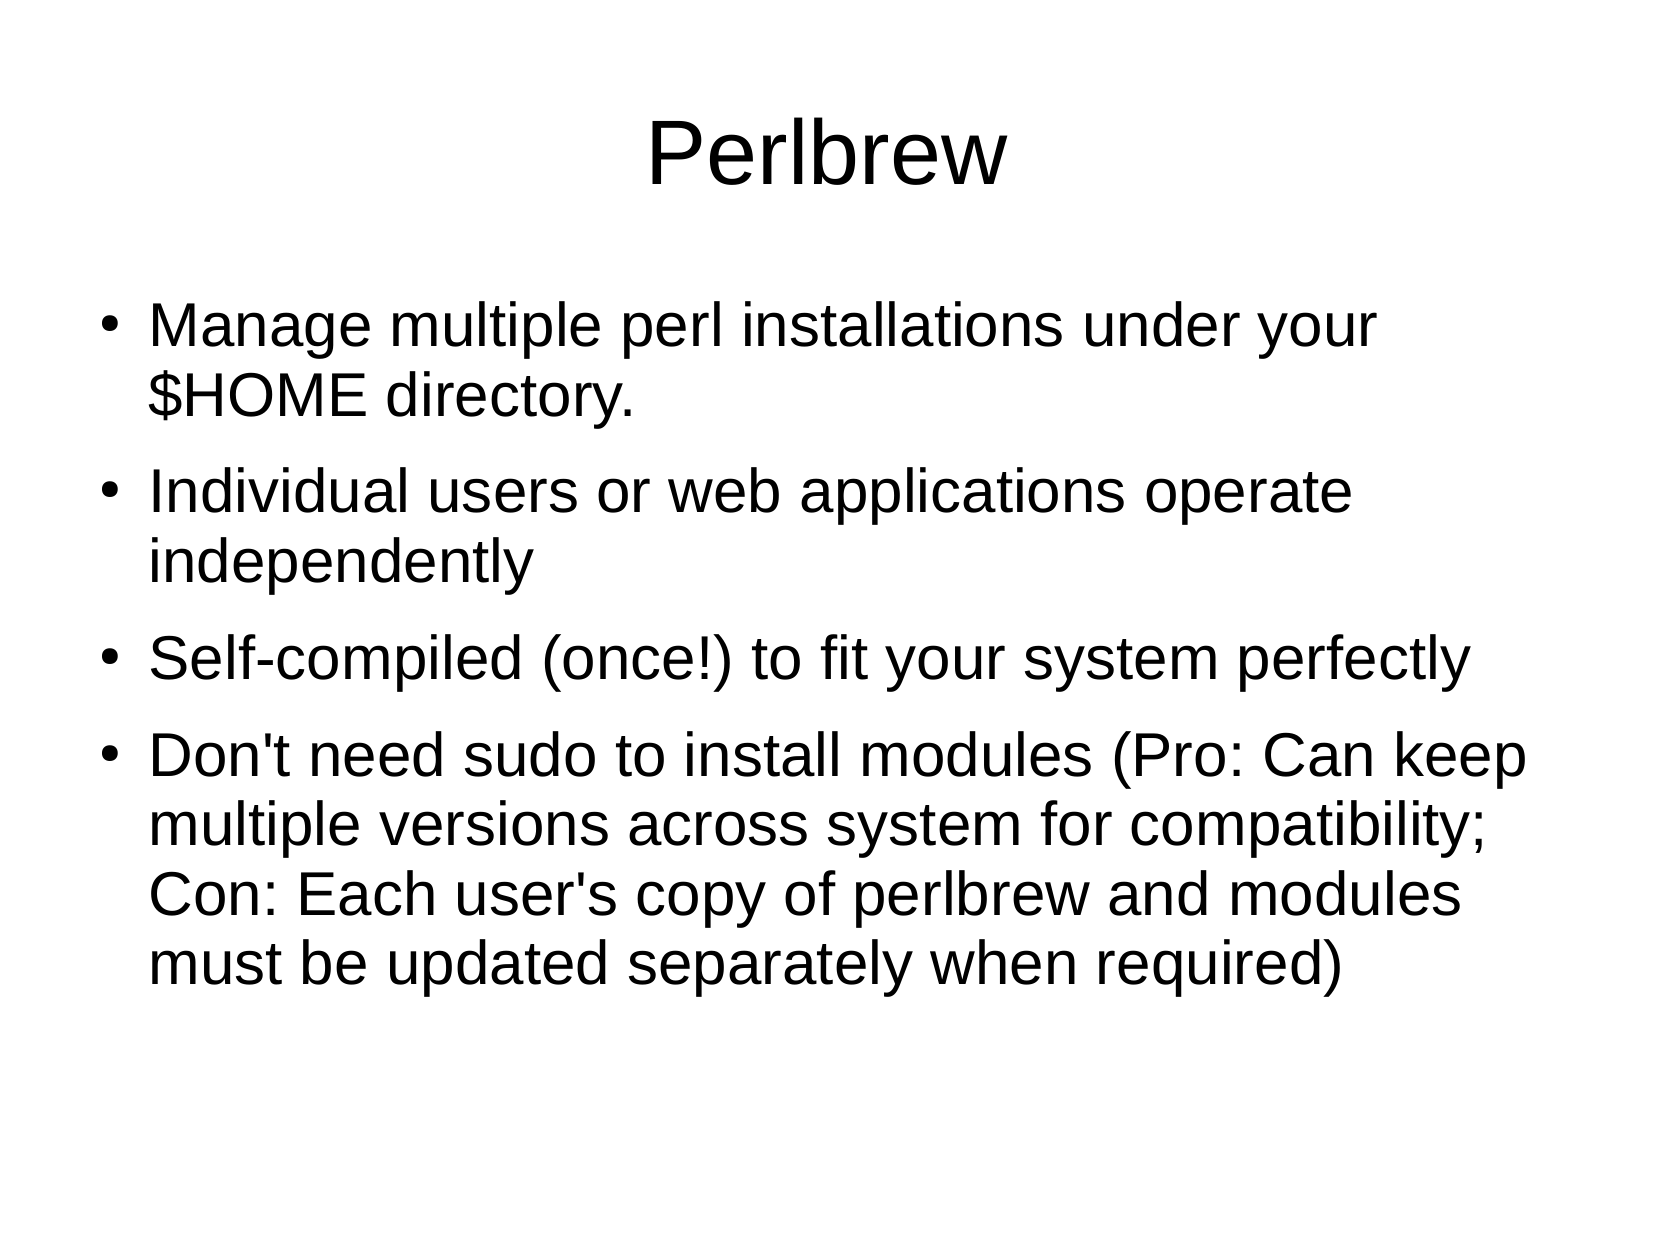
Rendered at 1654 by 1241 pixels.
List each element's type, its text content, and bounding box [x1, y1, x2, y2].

title Perlbrew [82, 49, 1571, 257]
list Manage multiple perl installations under your $HOME directory. Individual users or web applications operate independently Self-compiled (once!) to fit your system perfectly Don't need sudo to install modules (Pro: Can keep multiple versions across system for compatibility; Con: Each user's copy of perlbrew and modules must be updated separately when required) [82, 290, 1571, 1010]
